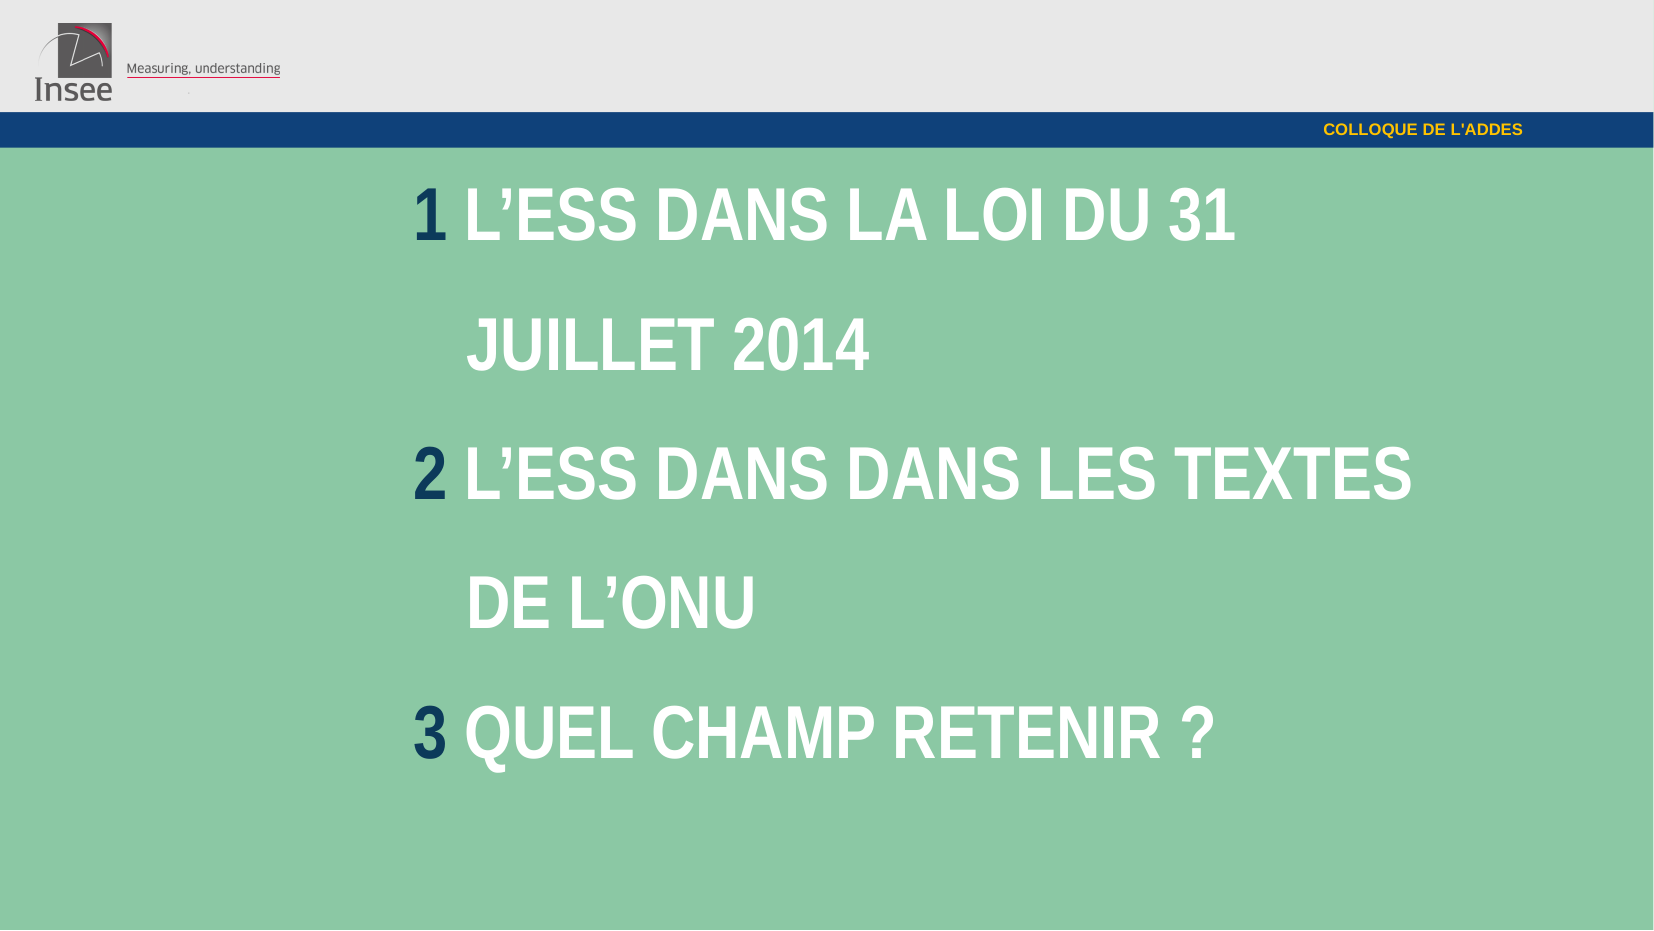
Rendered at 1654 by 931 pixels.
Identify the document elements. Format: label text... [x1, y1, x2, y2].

picture [35, 23, 280, 101]
subtitle L’ESS dans la loi du 31 juillet 2014 L’ess dans dans les textes de l’ONU Quel champ retenir ? [413, 127, 1418, 775]
